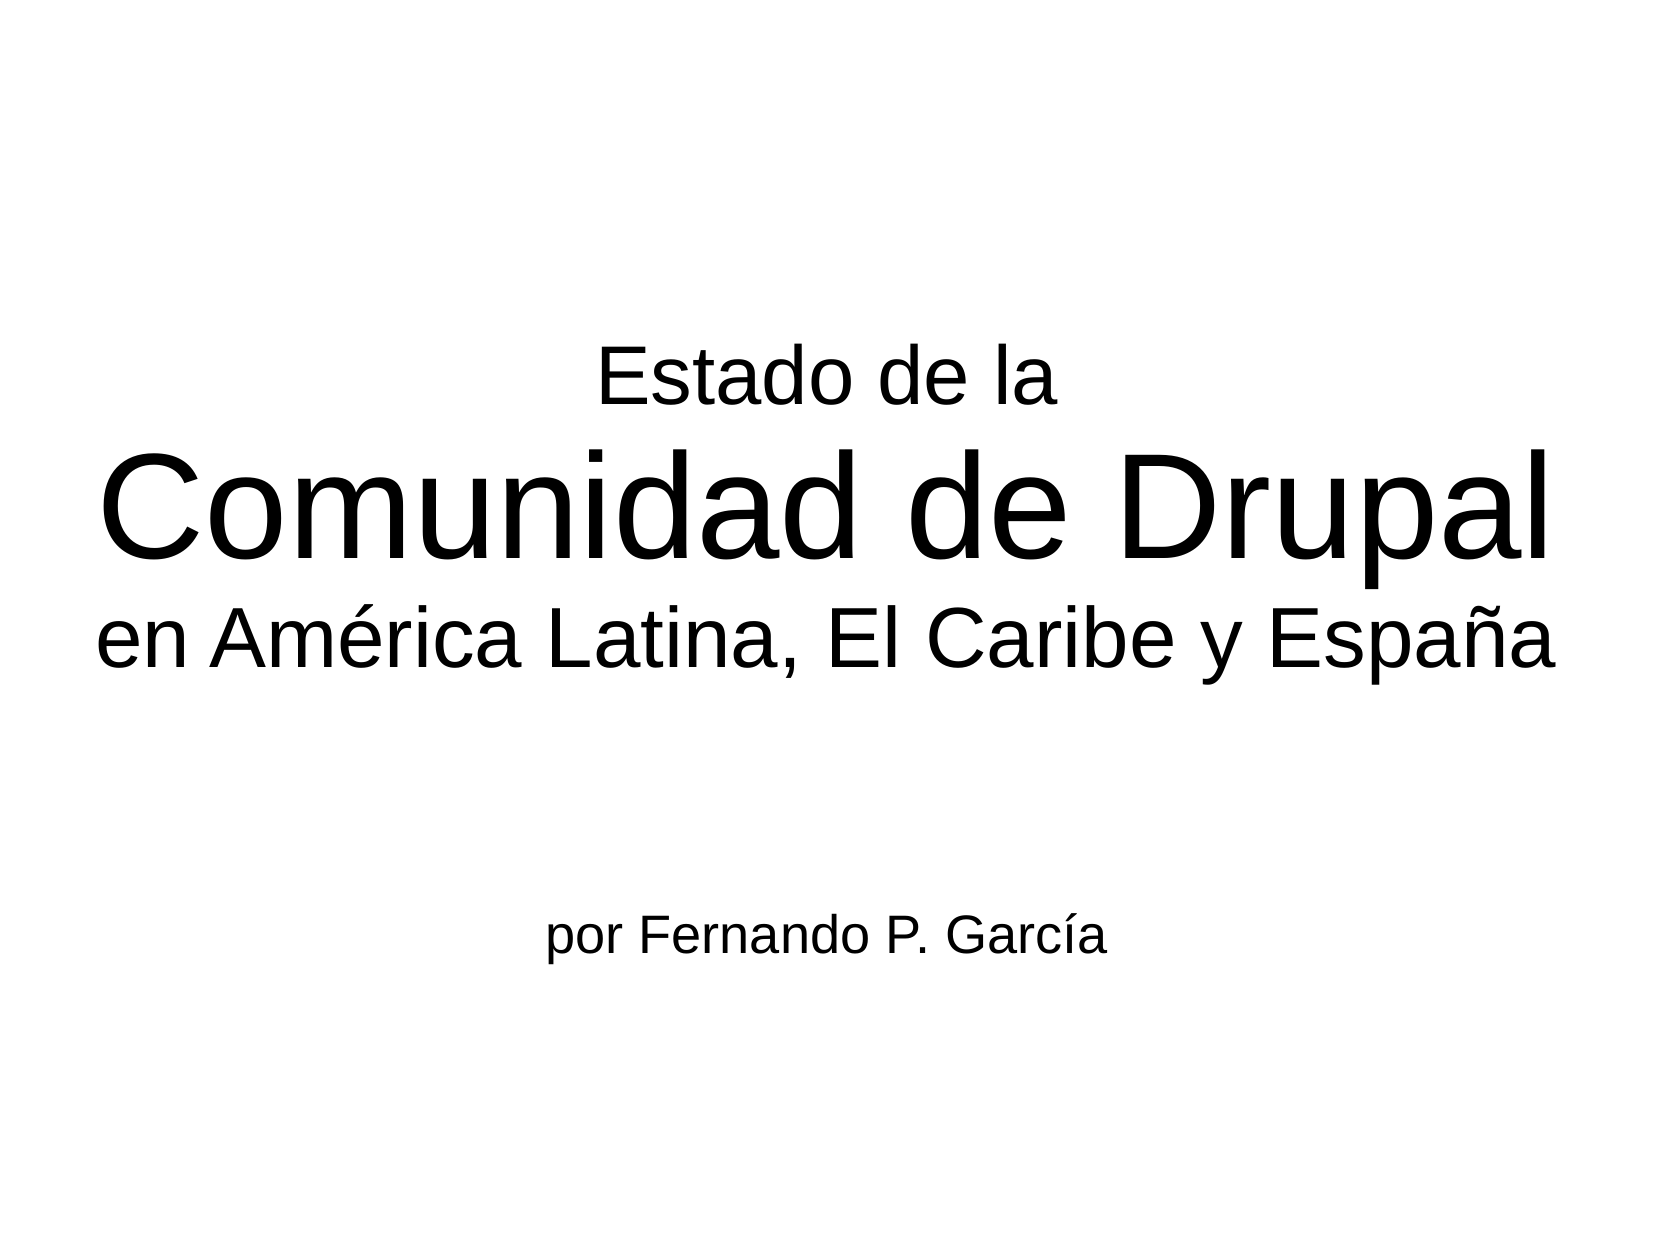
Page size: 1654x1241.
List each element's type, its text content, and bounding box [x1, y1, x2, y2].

subtitle por Fernando P. García [82, 767, 1571, 1102]
title Estado de la Comunidad de Drupal en América Latina, El Caribe y España [82, 329, 1571, 686]
